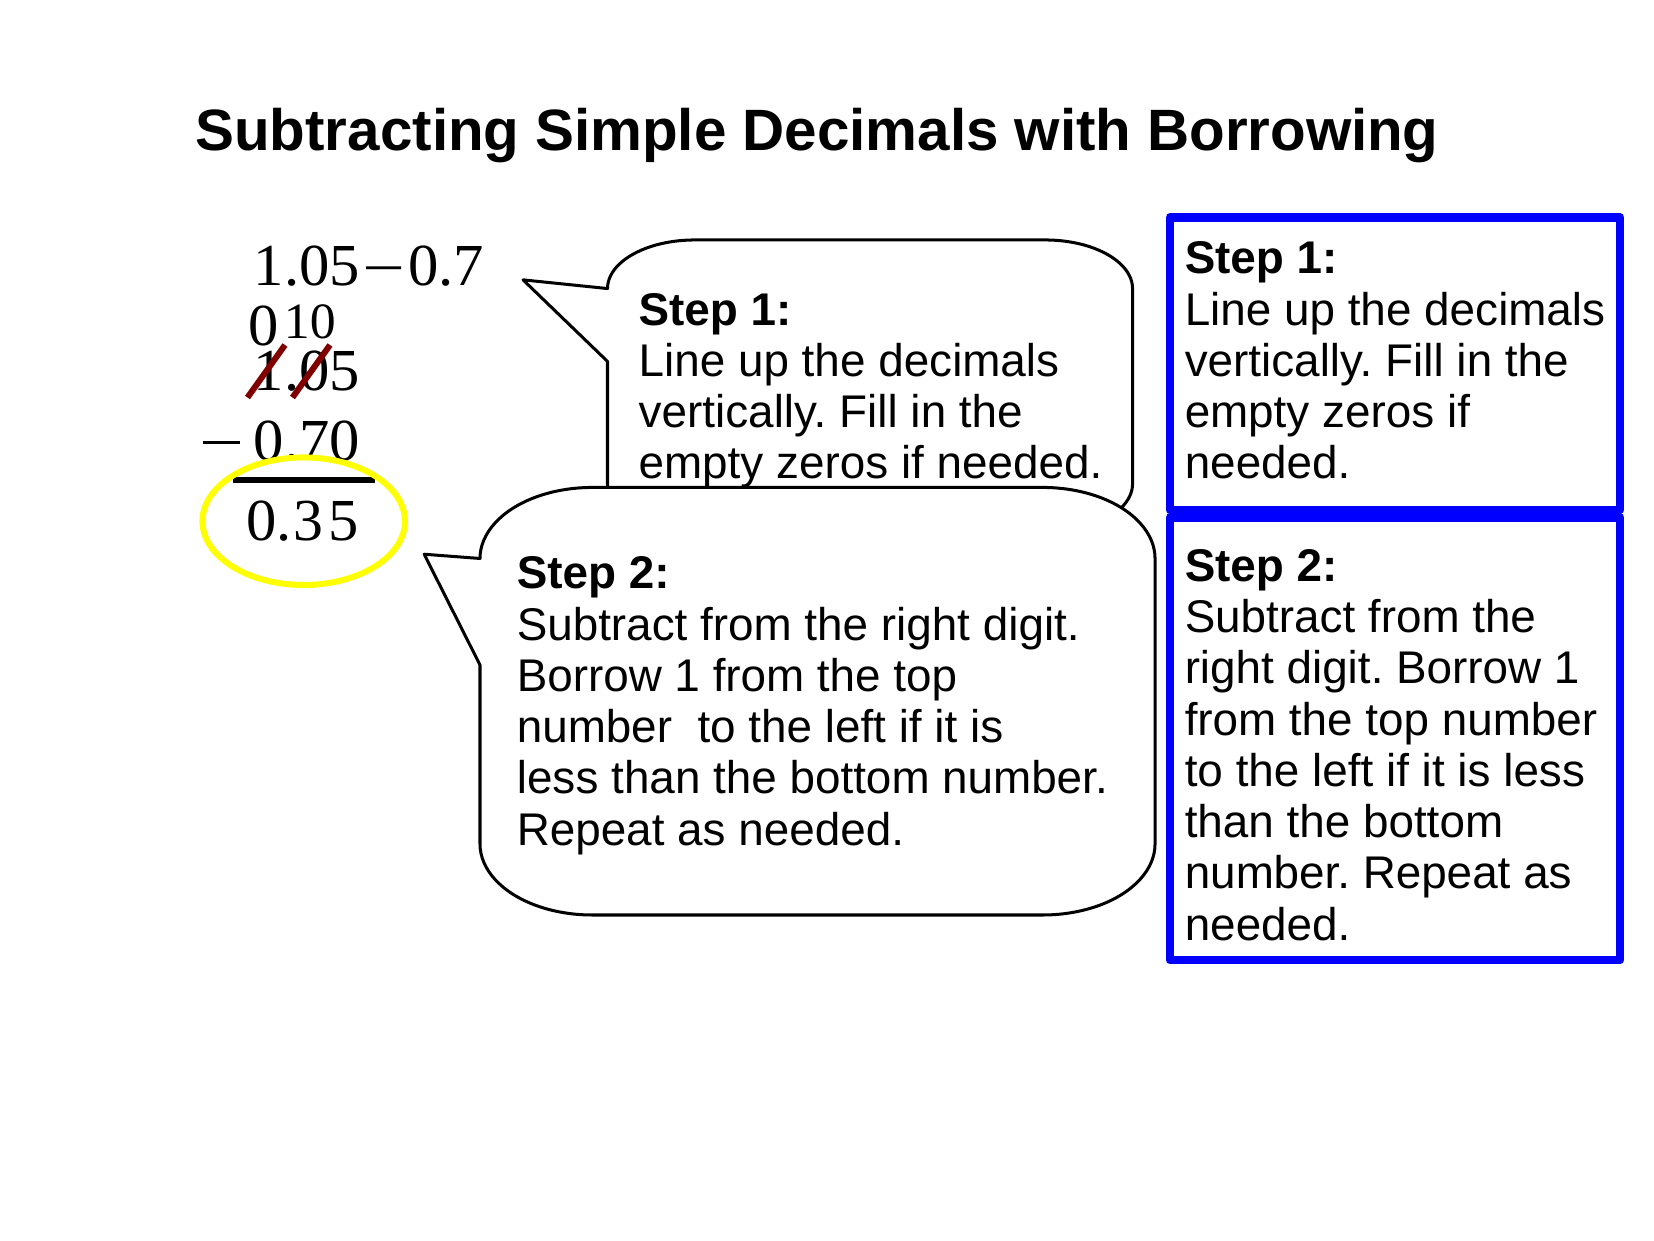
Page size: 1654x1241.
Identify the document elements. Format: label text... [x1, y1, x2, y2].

text_box Step 1: Line up the decimals vertically. Fill in the empty zeros if needed. [523, 239, 1133, 507]
chart [240, 487, 366, 556]
text_box Subtracting Simple Decimals with Borrowing [45, 90, 1591, 224]
text_box Step 2: Subtract from the right digit. Borrow 1 from the top number to the left if it is less than the bottom number. Repeat as needed. [424, 487, 1156, 916]
chart [247, 461, 365, 475]
chart [242, 233, 491, 468]
text_box Step 1: Line up the decimals vertically. Fill in the empty zeros if needed. Step 2: Subtract from the right digit. Borrow 1 from the top number to the left if it is less than the bottom number. Repeat as needed. [1174, 522, 1616, 956]
text_box Step 1: Line up the decimals vertically. Fill in the empty zeros if needed. Step 2: Subtract from the right digit. Borrow 1 from the top number to the left if it is less than the bottom number. Repeat as needed. [1170, 225, 1628, 1241]
text_box Step 1: Line up the decimals vertically. Fill in the empty zeros if needed. Step 2: Subtract from the right digit. Borrow 1 from the top number to the left if it is less than the bottom number. Repeat as needed. [1174, 225, 1616, 506]
